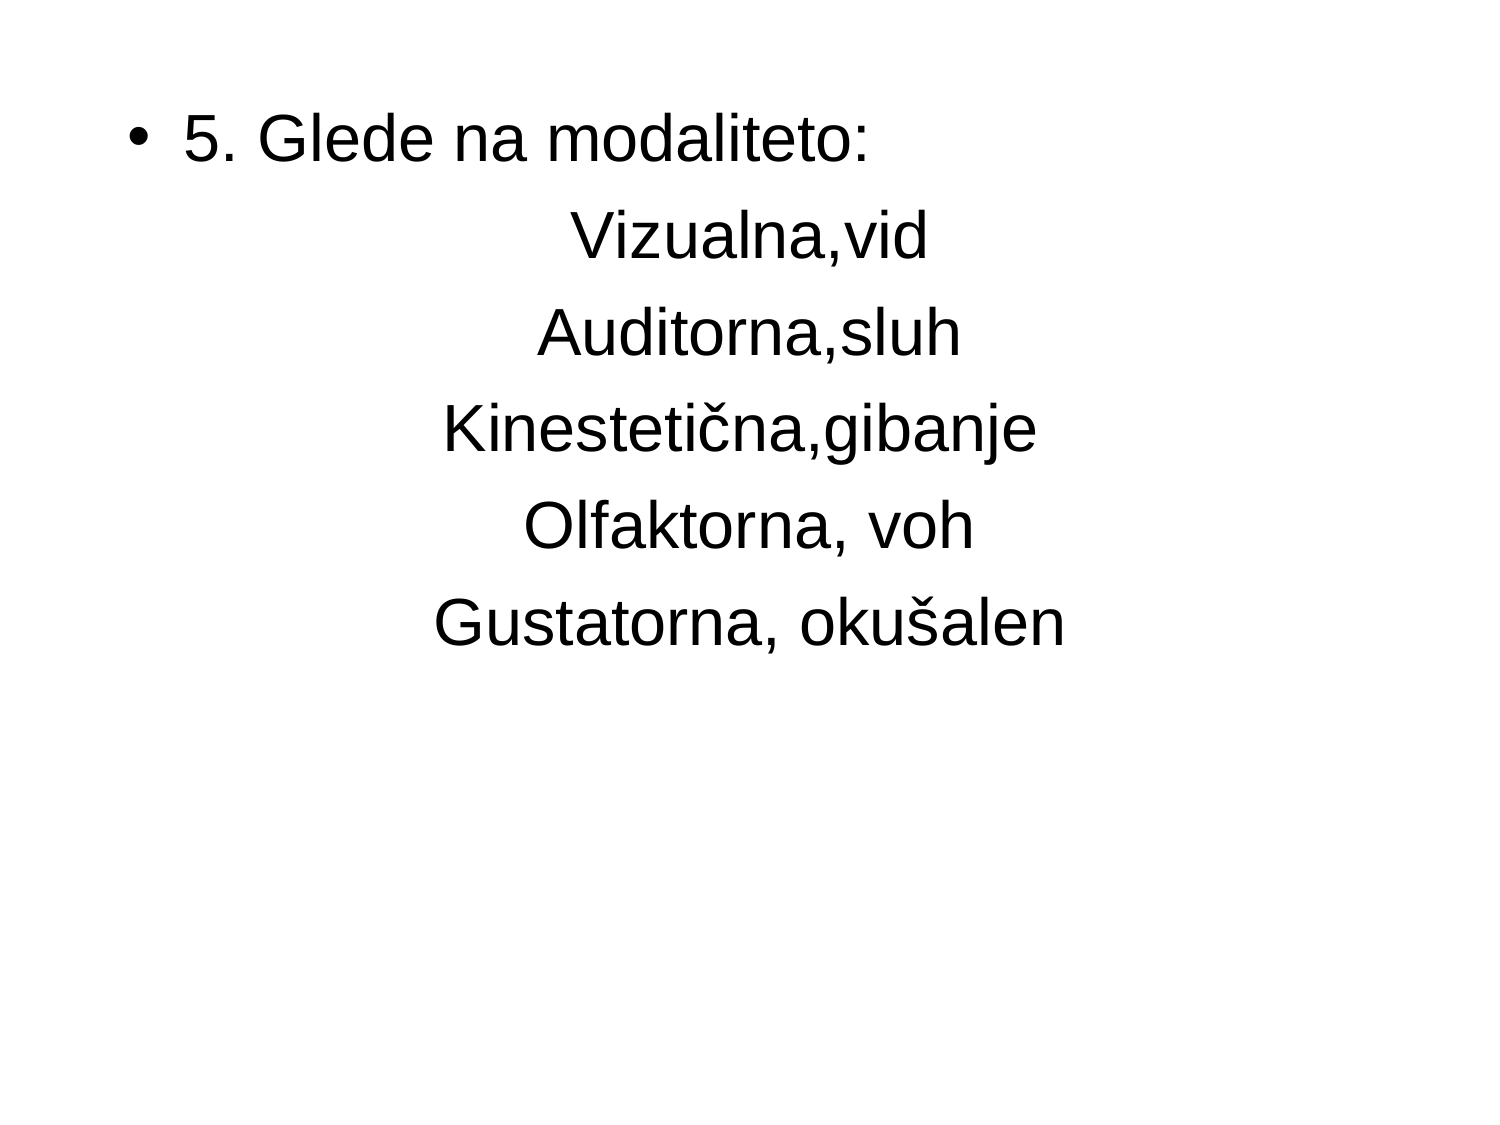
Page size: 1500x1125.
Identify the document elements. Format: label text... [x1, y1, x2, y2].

list 5. Glede na modaliteto: Vizualna,vid Auditorna,sluh Kinestetična,gibanje Olfaktorna, voh Gustatorna, okušalen [112, 87, 1388, 1000]
